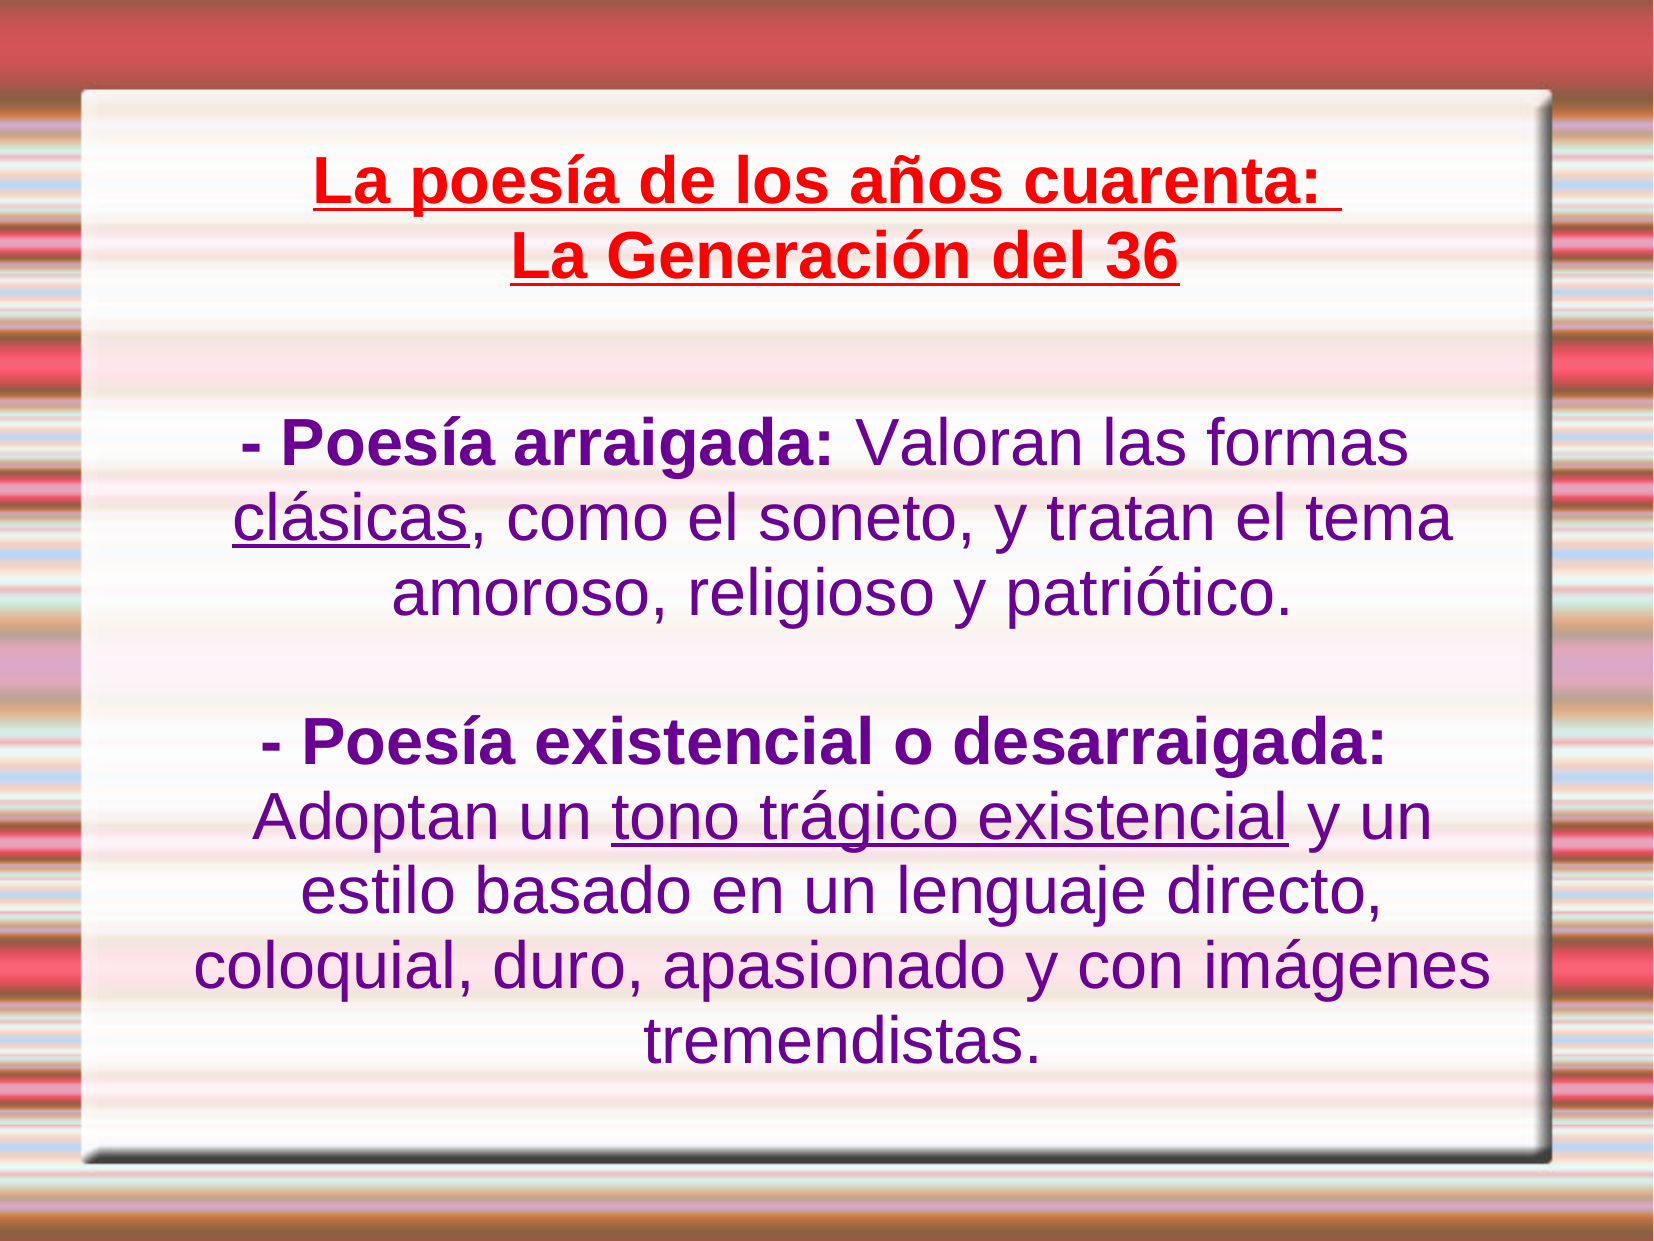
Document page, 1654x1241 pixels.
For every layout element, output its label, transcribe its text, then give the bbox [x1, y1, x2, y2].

subtitle - Poesía arraigada: Valoran las formas clásicas, como el soneto, y tratan el tema amoroso, religioso y patriótico. - Poesía existencial o desarraigada: Adoptan un tono trágico existencial y un estilo basado en un lenguaje directo, coloquial, duro, apasionado y con imágenes tremendistas. [134, 350, 1516, 1133]
title La poesía de los años cuarenta: La Generación del 36 [121, 114, 1534, 322]
picture [0, 0, 1654, 1241]
